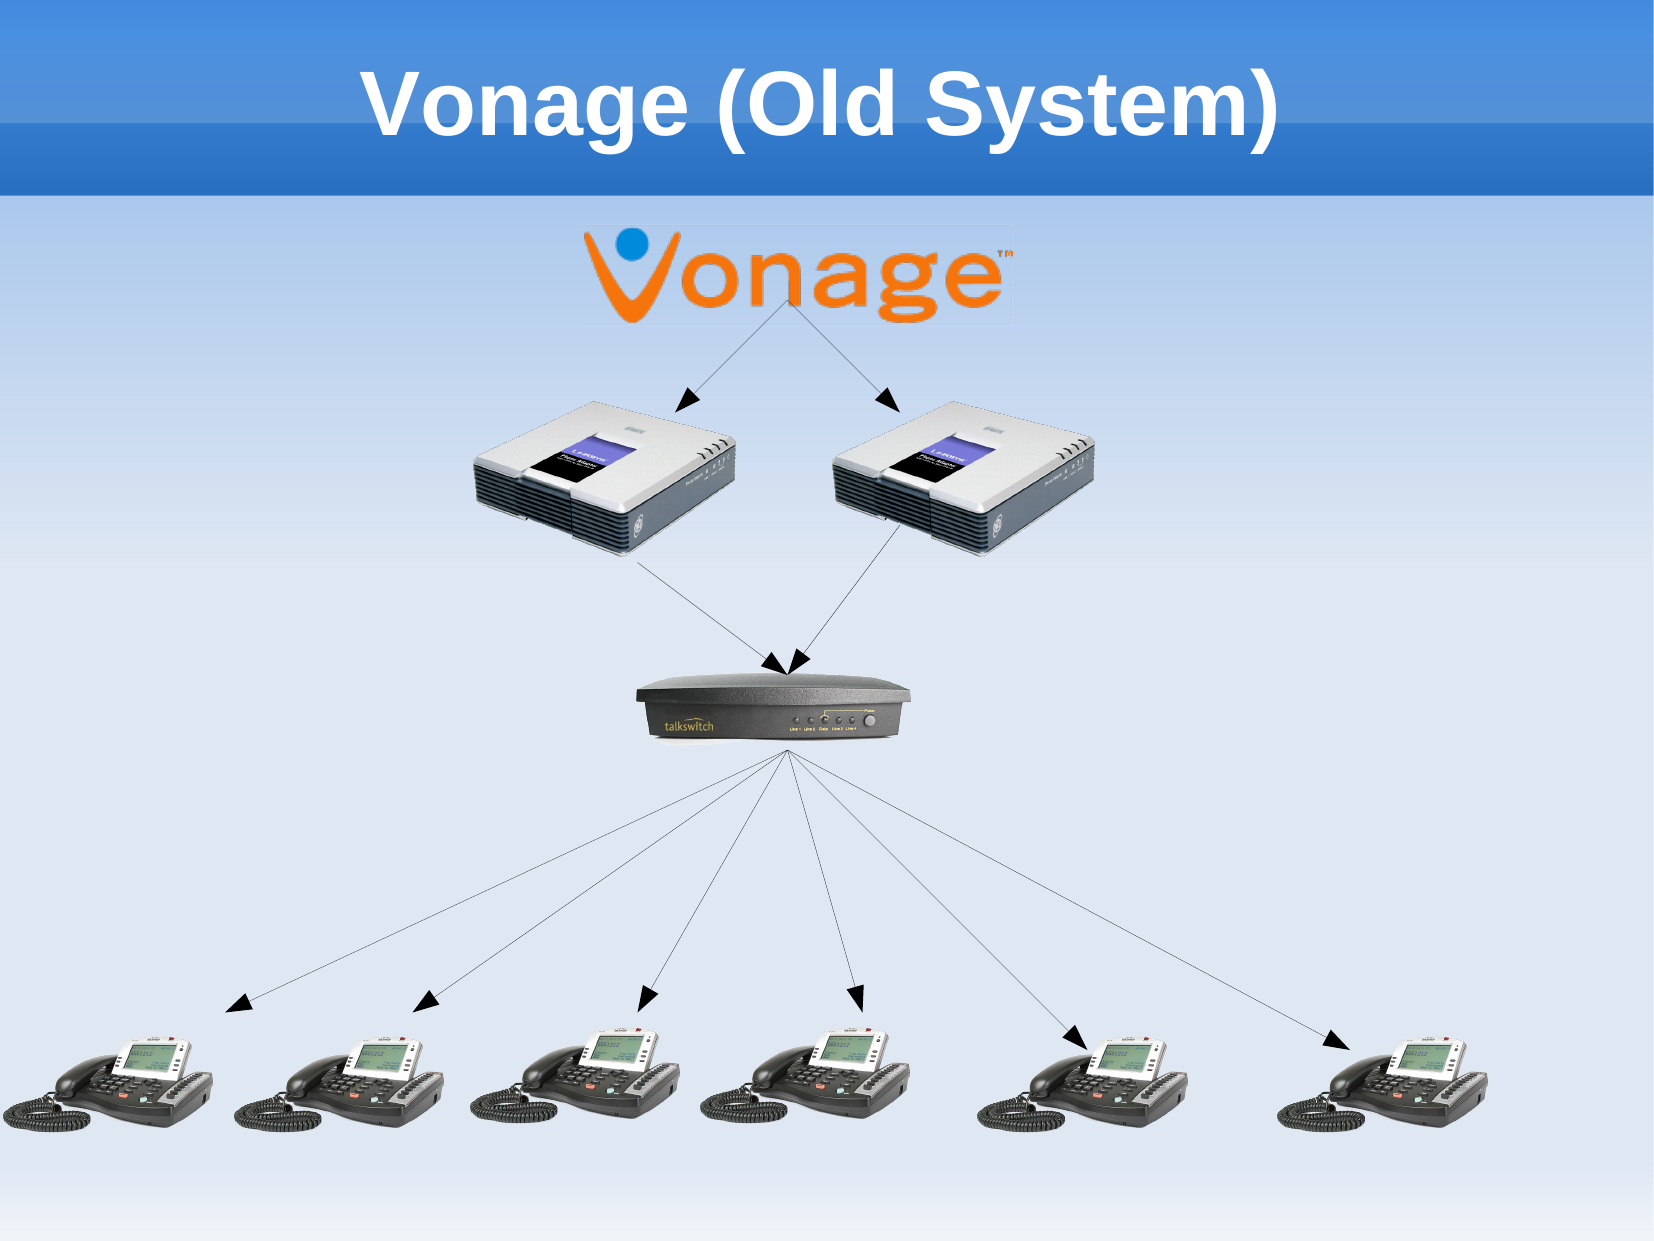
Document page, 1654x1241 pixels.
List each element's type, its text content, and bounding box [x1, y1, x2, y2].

picture [0, 0, 1654, 1241]
title Vonage (Old System) [76, 7, 1565, 200]
